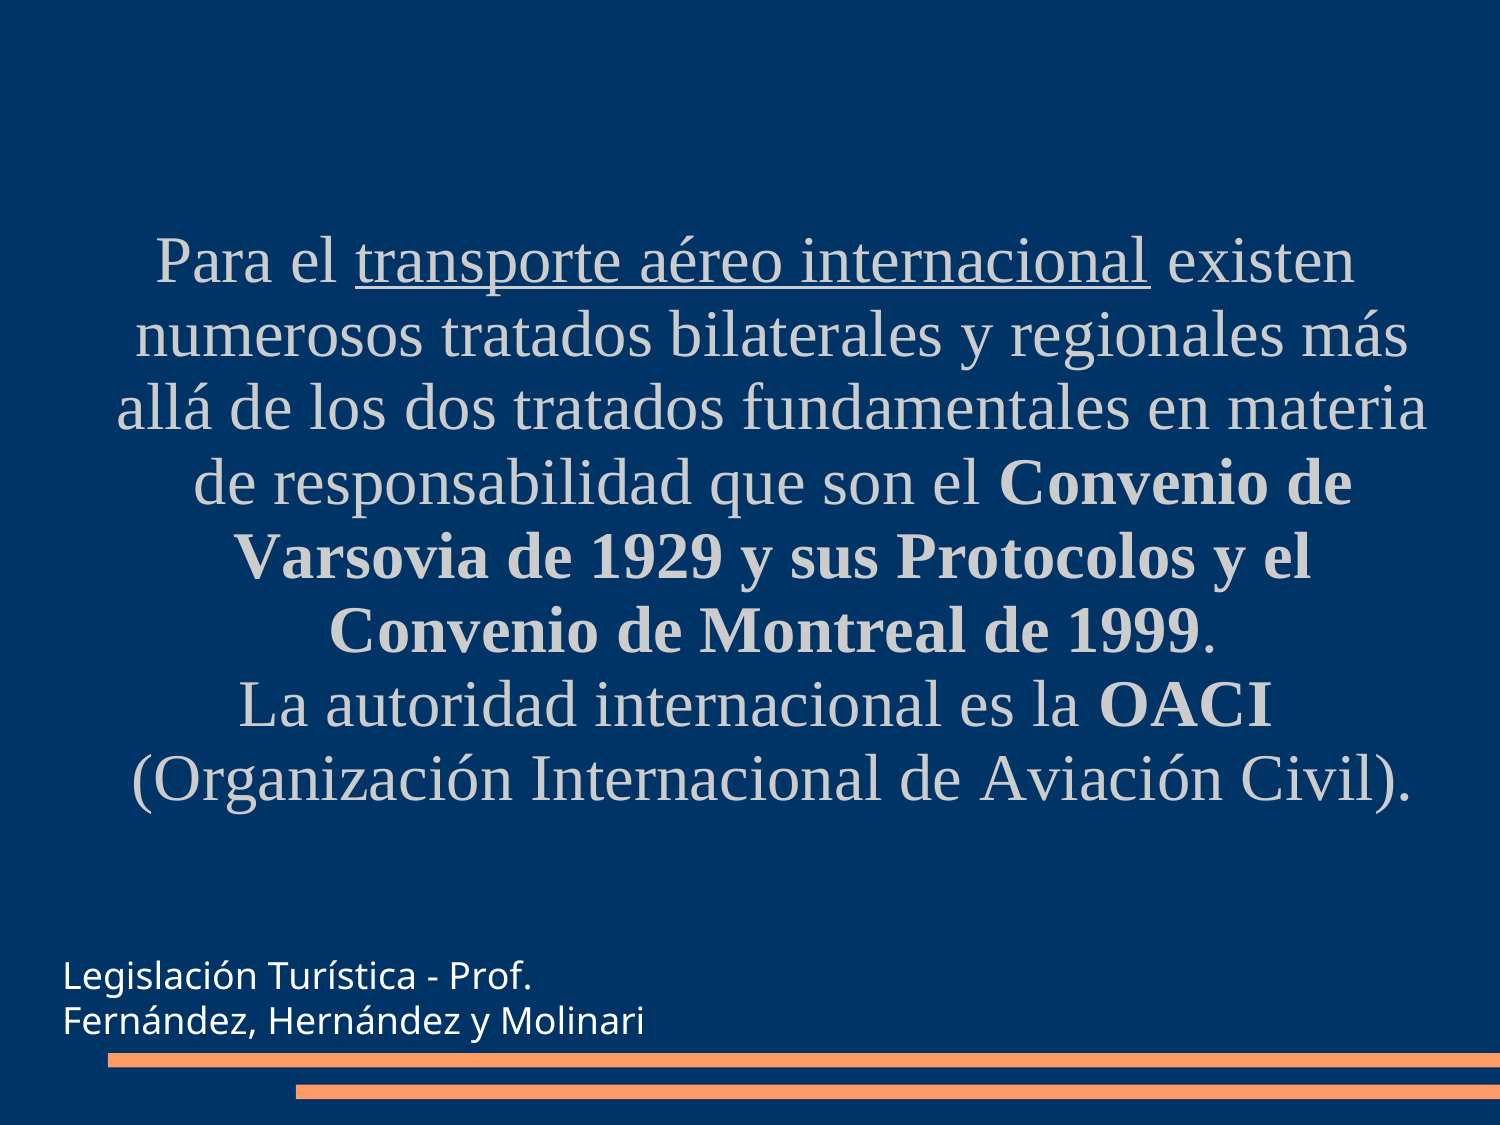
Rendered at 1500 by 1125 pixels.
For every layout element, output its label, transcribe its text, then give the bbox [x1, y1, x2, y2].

subtitle Para el transporte aéreo internacional existen numerosos tratados bilaterales y regionales más allá de los dos tratados fundamentales en materia de responsabilidad que son el Convenio de Varsovia de 1929 y sus Protocolos y el Convenio de Montreal de 1999. La autoridad internacional es la OACI (Organización Internacional de Aviación Civil). [59, 37, 1453, 926]
footer Legislación Turística - Prof. Fernández, Hernández y Molinari [47, 944, 746, 995]
